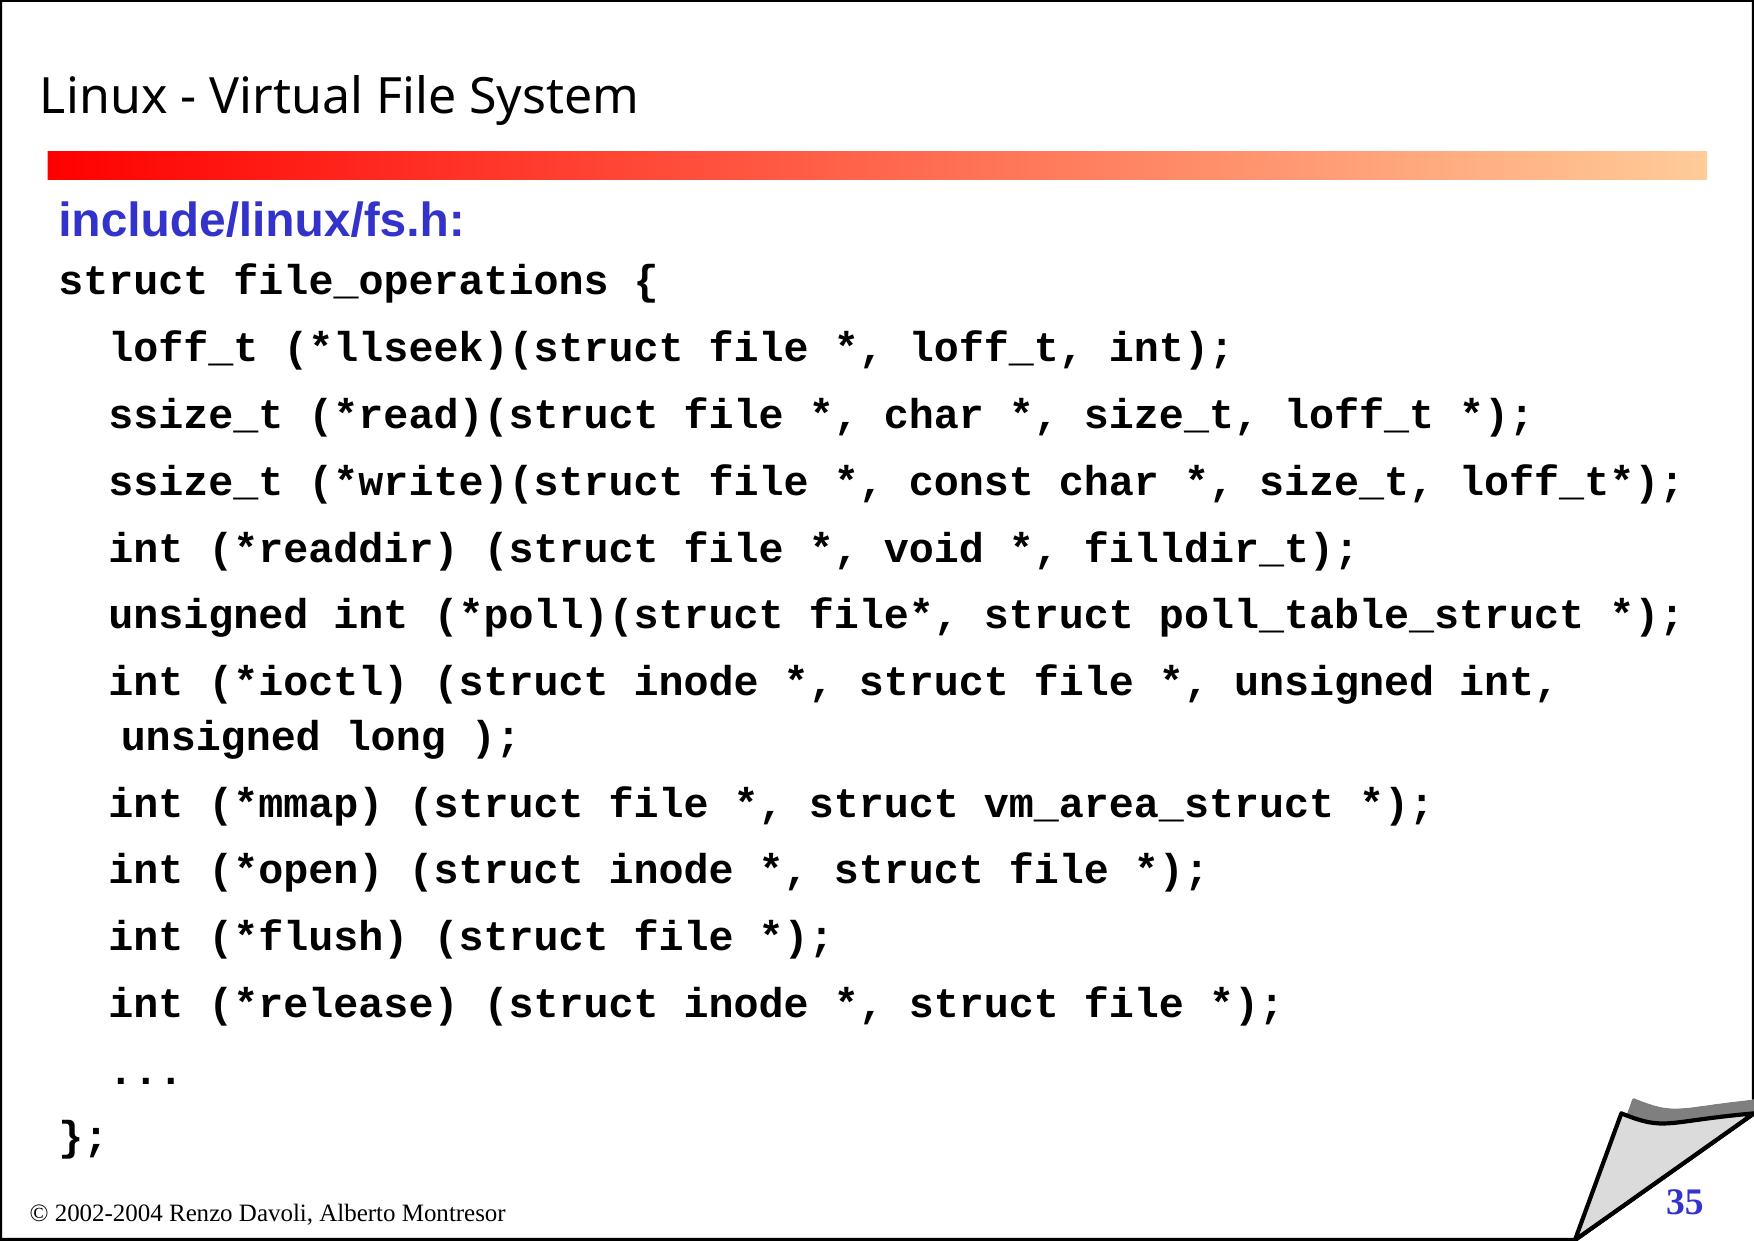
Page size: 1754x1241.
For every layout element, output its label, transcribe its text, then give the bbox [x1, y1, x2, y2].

list include/linux/fs.h: struct file_operations { loff_t (*llseek)(struct file *, loff_t, int); ssize_t (*read)(struct file *, char *, size_t, loff_t *); ssize_t (*write)(struct file *, const char *, size_t, loff_t*); int (*readdir) (struct file *, void *, filldir_t); unsigned int (*poll)(struct file*, struct poll_table_struct *); int (*ioctl) (struct inode *, struct file *, unsigned int, unsigned long ); int (*mmap) (struct file *, struct vm_area_struct *); int (*open) (struct inode *, struct file *); int (*flush) (struct file *); int (*release) (struct inode *, struct file *); ... }; [58, 191, 1696, 1241]
title Linux - Virtual File System [40, 49, 1714, 144]
